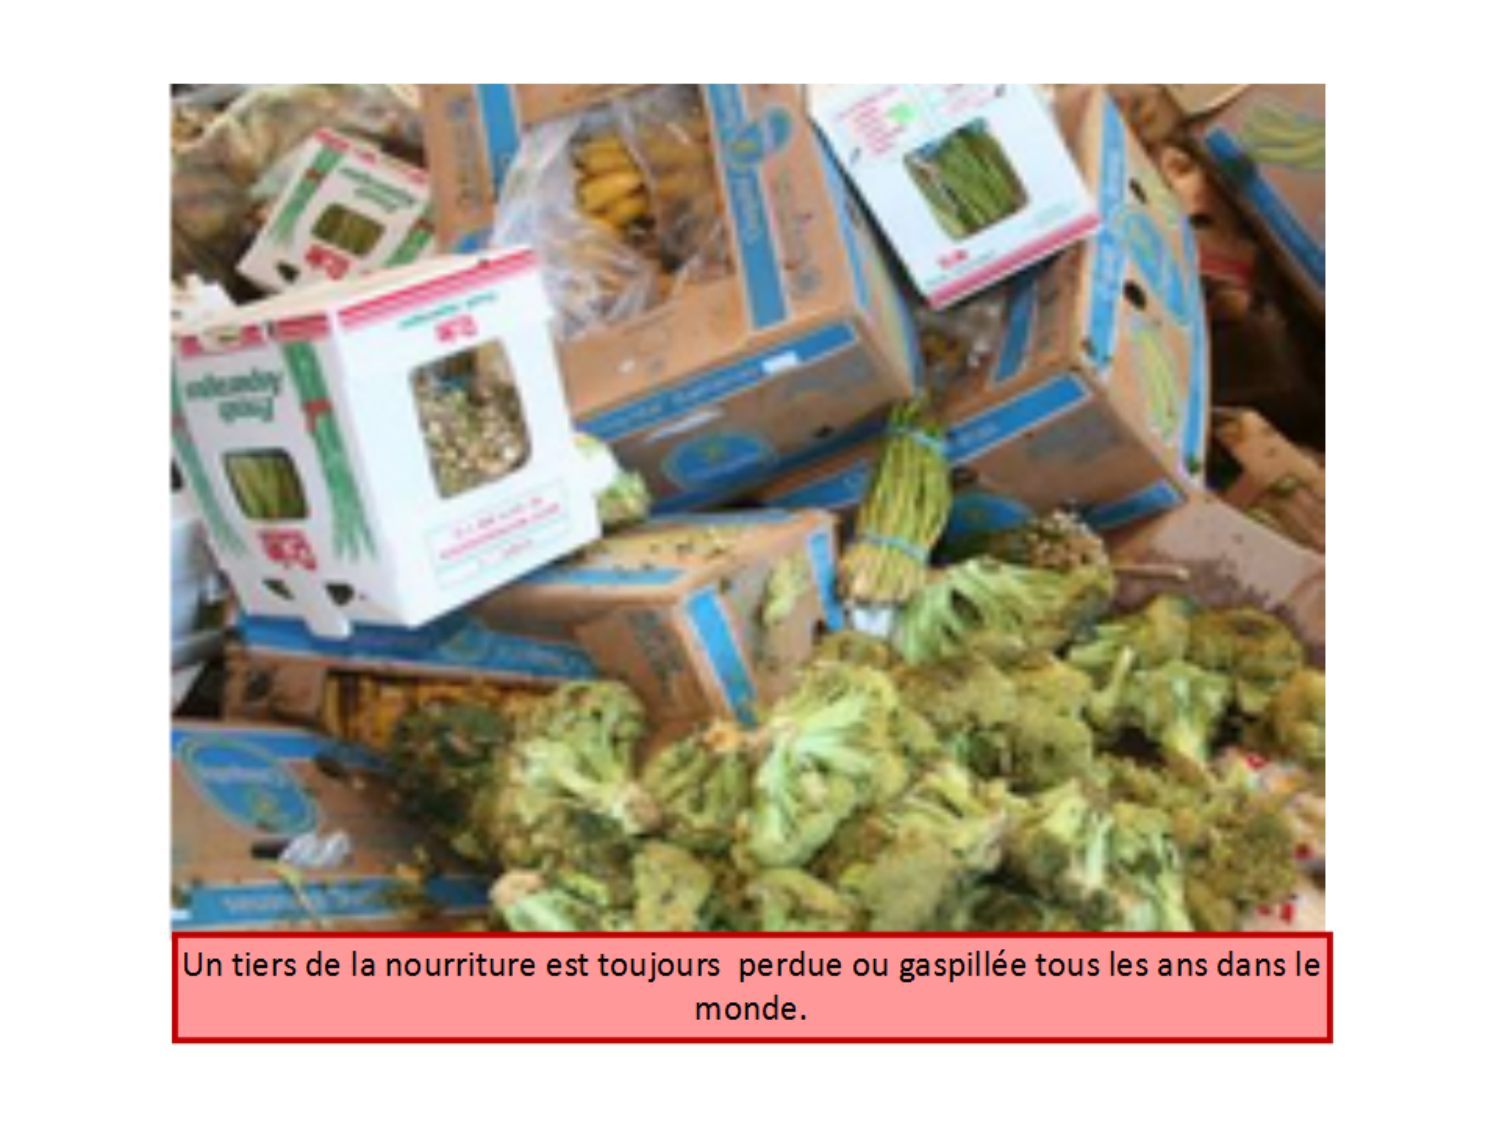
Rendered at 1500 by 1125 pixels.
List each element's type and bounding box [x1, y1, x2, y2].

picture [155, 70, 1346, 1056]
